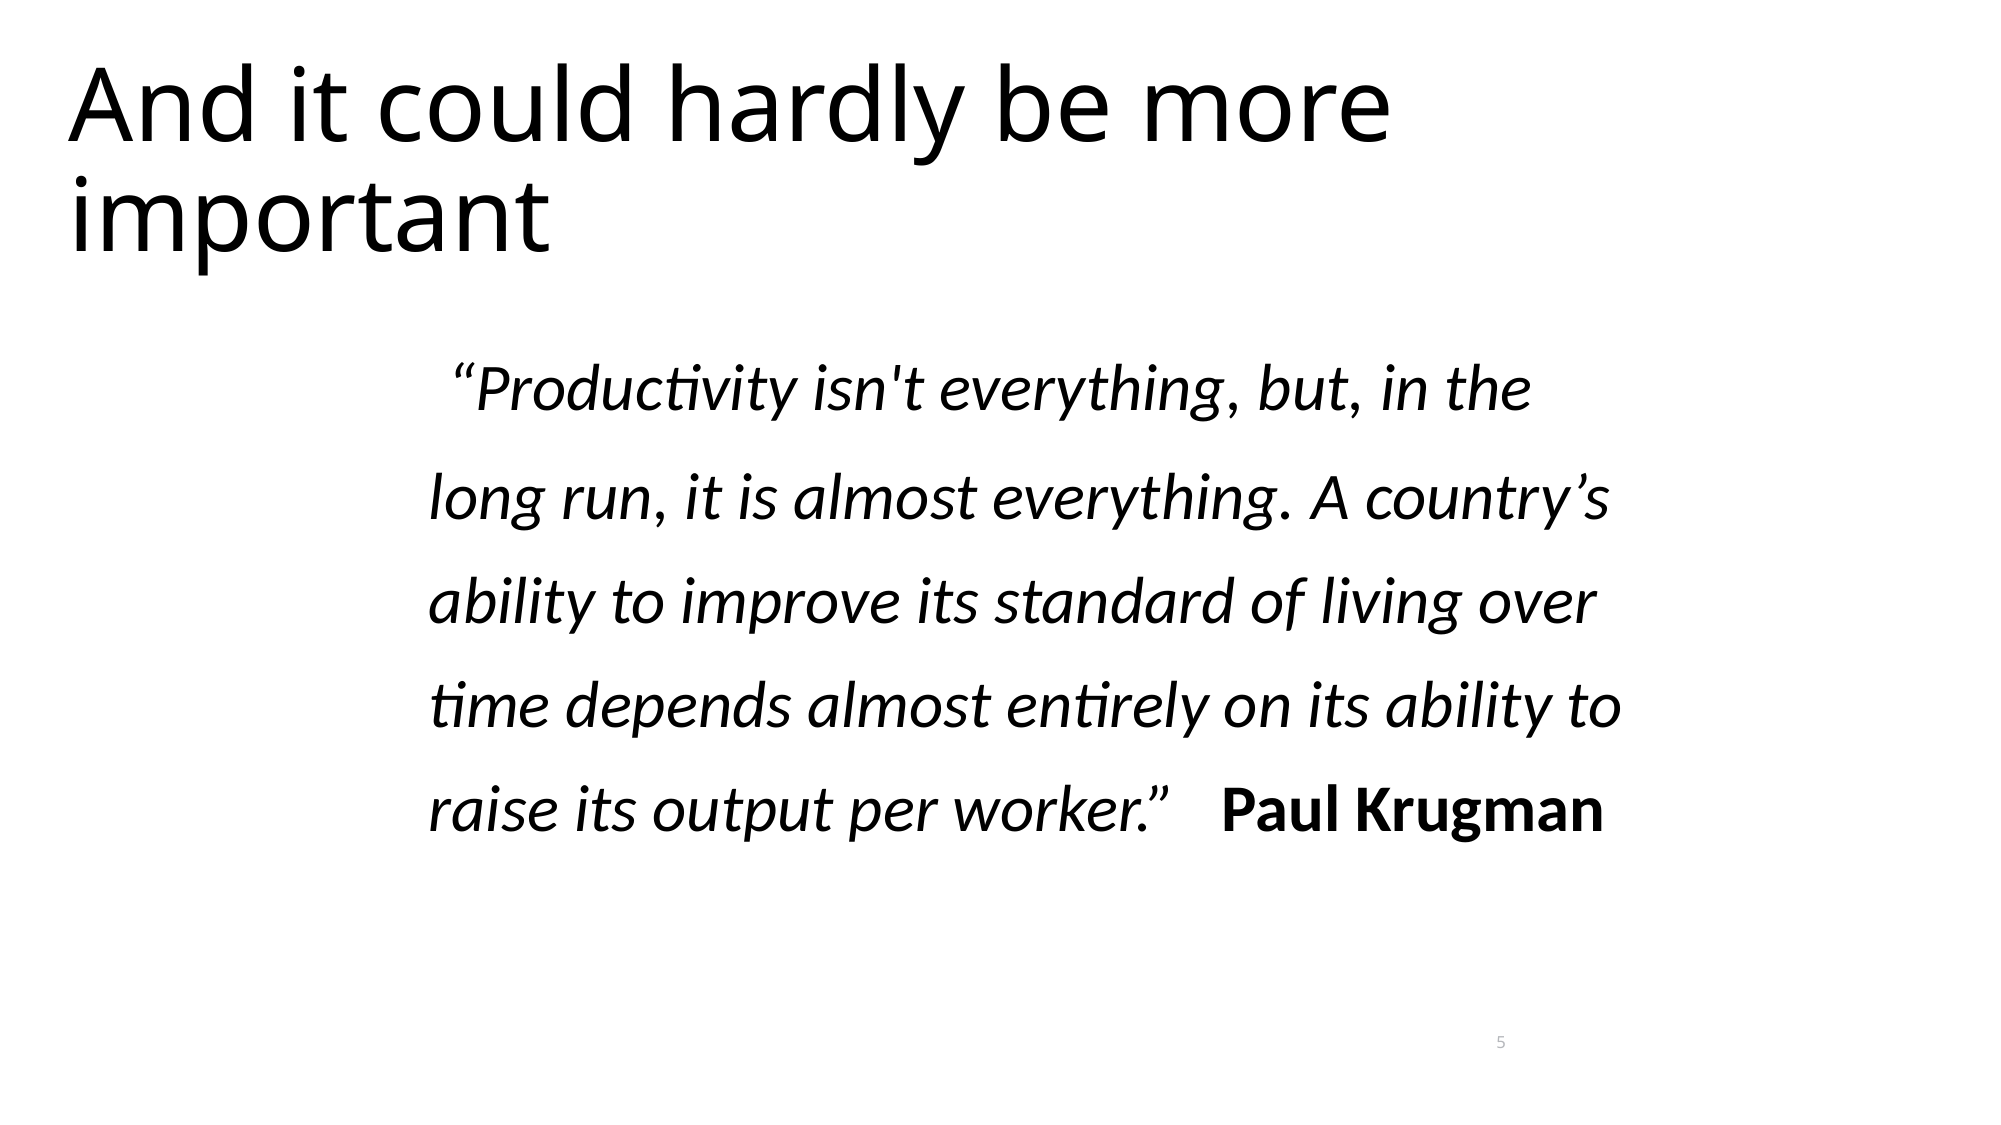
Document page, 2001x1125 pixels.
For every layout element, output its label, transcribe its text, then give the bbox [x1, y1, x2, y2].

text_box [1483, 1025, 1901, 1101]
list “Productivity isn't everything, but, in the long run, it is almost everything. A country’s ability to improve its standard of living over time depends almost entirely on its ability to raise its output per worker.” Paul Krugman [339, 278, 1675, 977]
title And it could hardly be more important [53, 45, 1750, 205]
